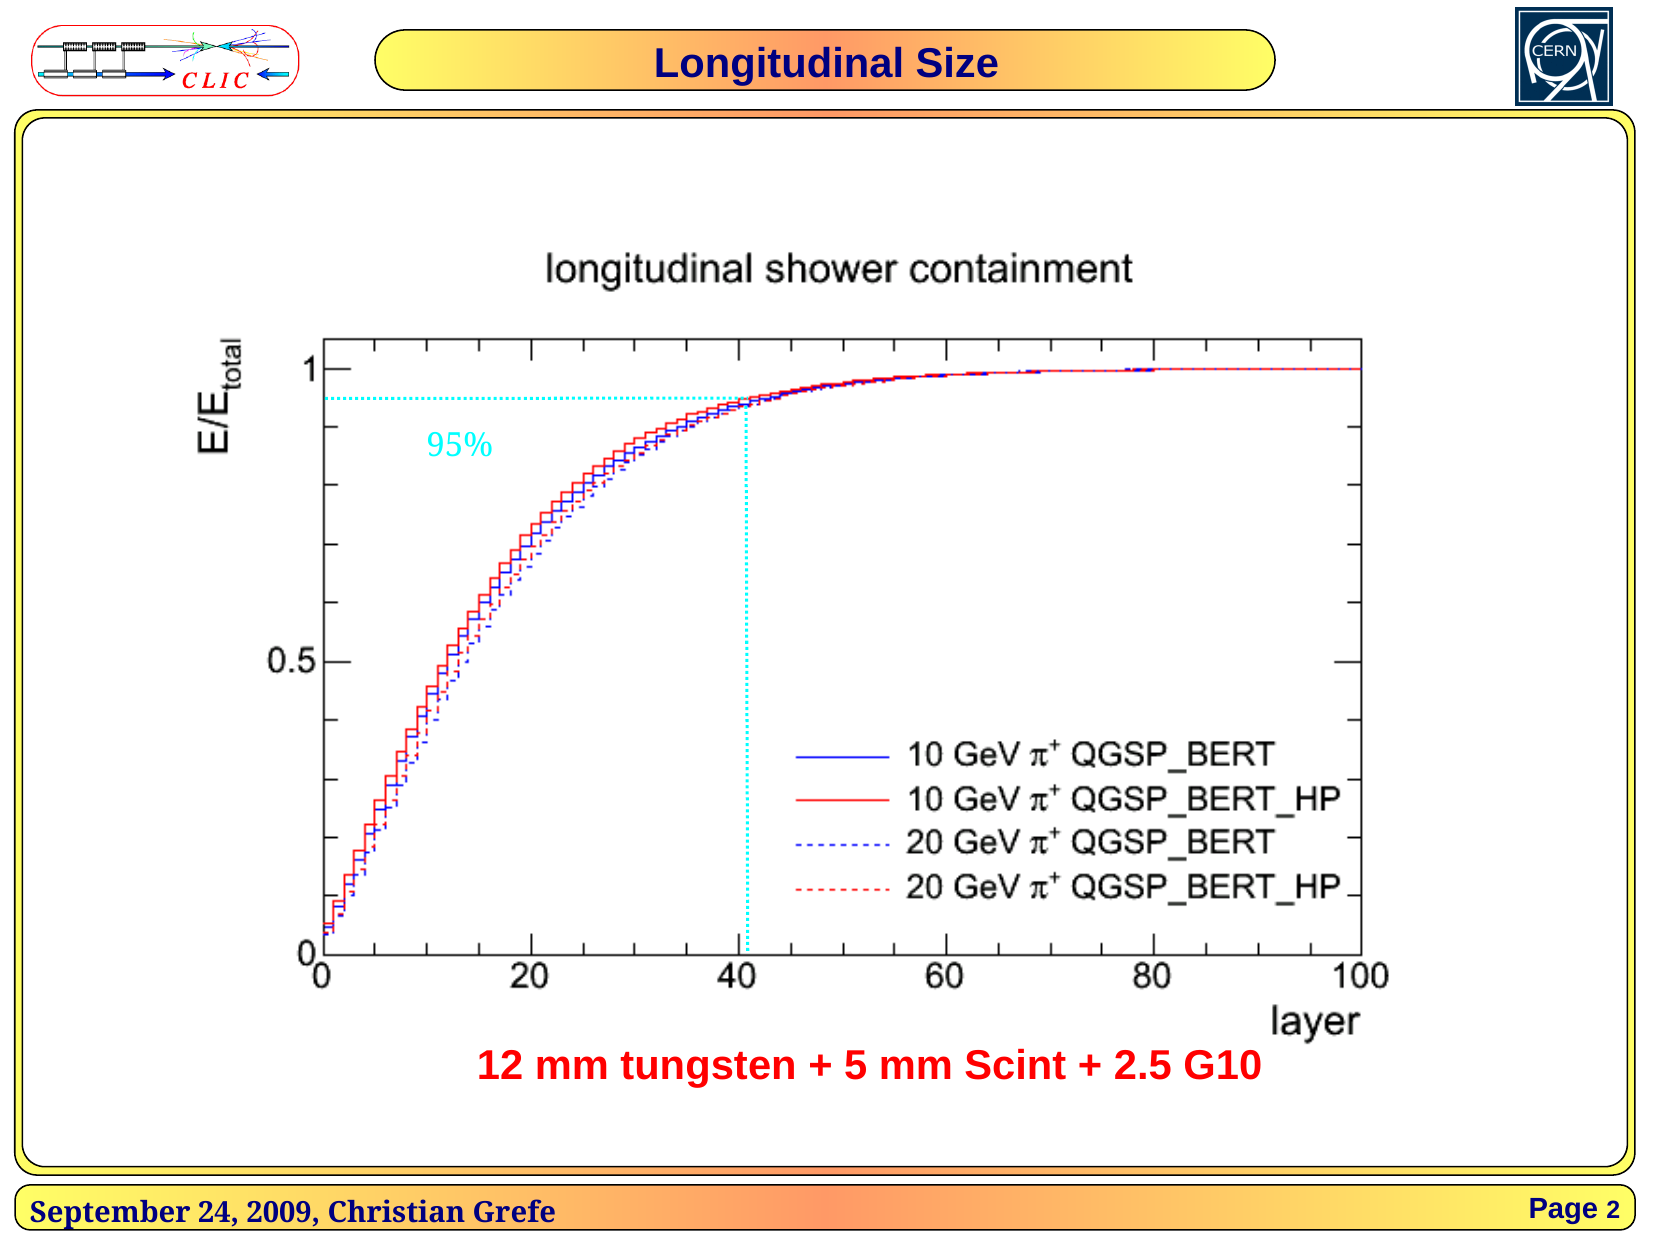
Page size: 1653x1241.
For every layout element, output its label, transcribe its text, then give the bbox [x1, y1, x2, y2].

title Longitudinal Size [376, 32, 1277, 96]
picture [1515, 7, 1613, 106]
picture [193, 208, 1430, 1089]
text_box 95% [410, 413, 541, 475]
text_box 12 mm tungsten + 5 mm Scint + 2.5 G10 [462, 1030, 1347, 1096]
picture [29, 22, 301, 98]
